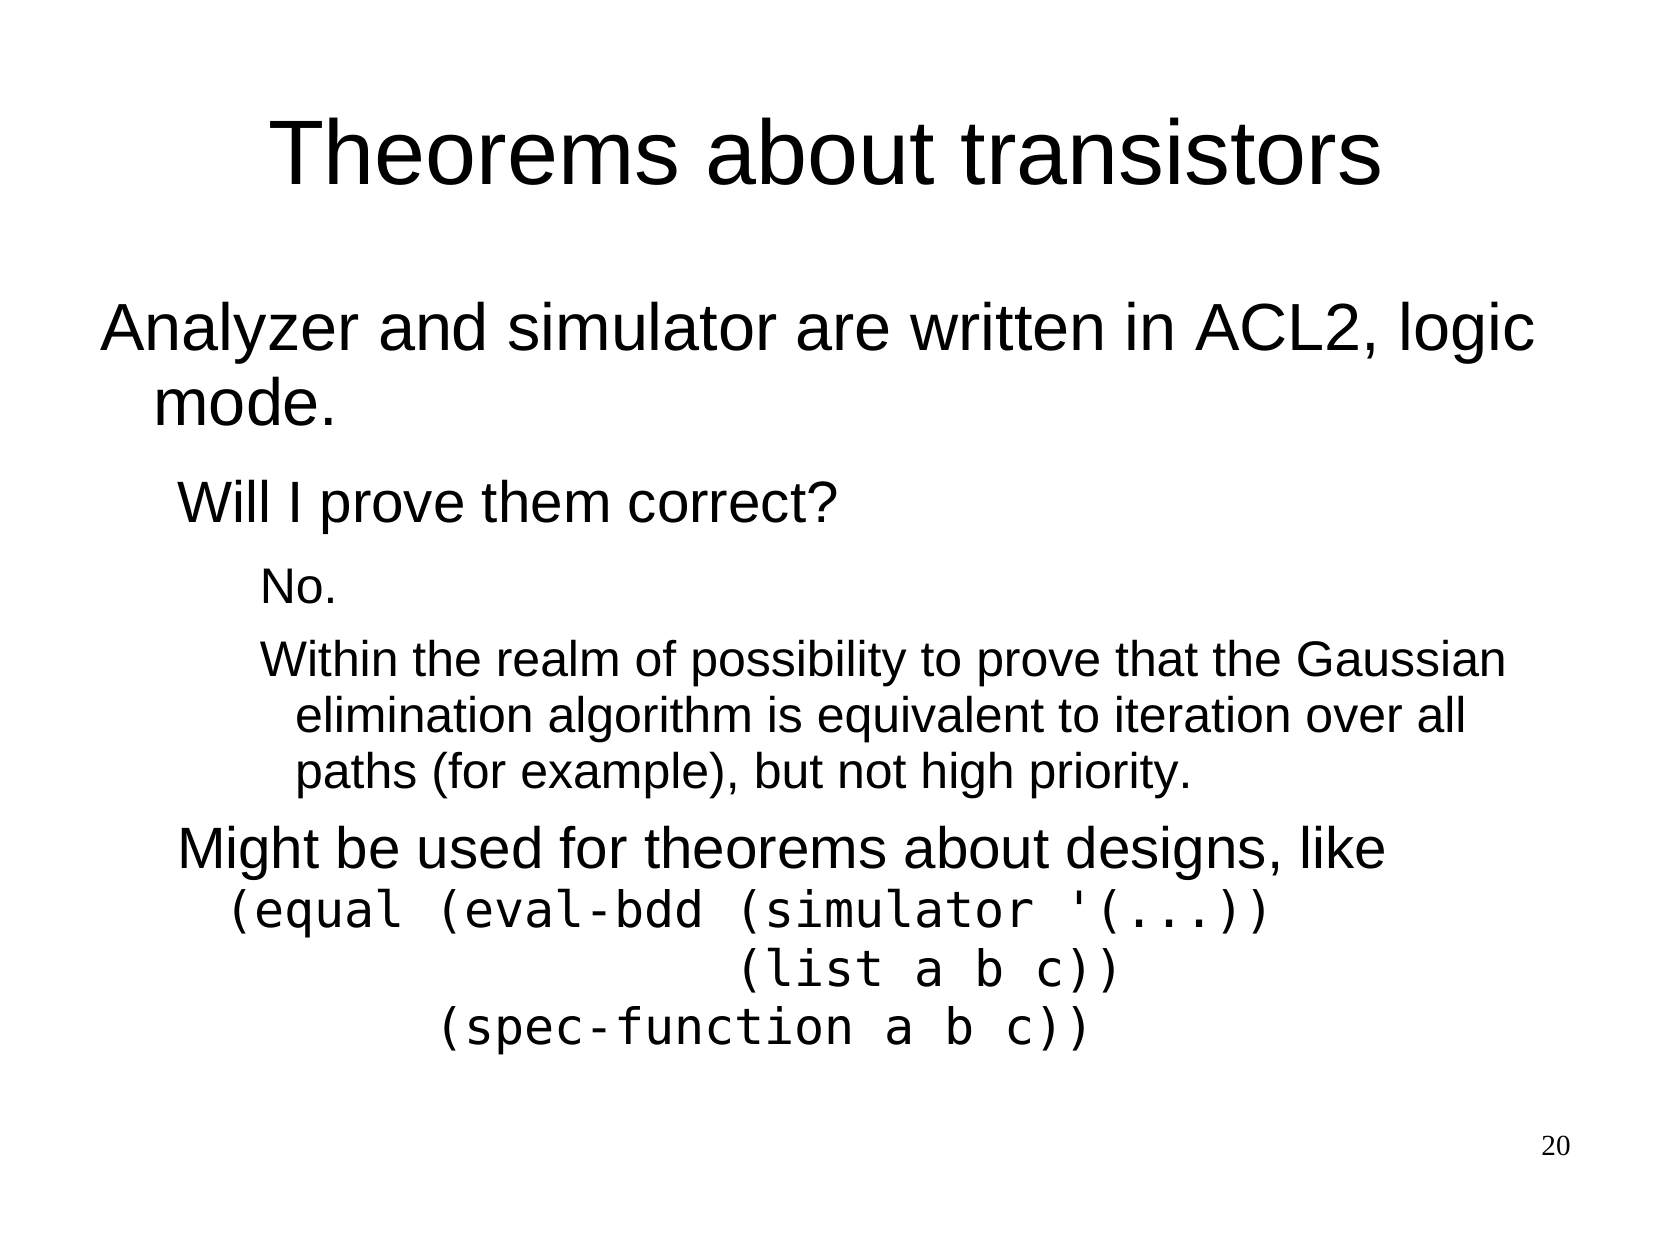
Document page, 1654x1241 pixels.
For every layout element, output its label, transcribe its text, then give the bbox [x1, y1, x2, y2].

title Theorems about transistors [82, 56, 1571, 250]
list Analyzer and simulator are written in ACL2, logic mode. Will I prove them correct? No. Within the realm of possibility to prove that the Gaussian elimination algorithm is equivalent to iteration over all paths (for example), but not high priority. Might be used for theorems about designs, like (equal (eval-bdd (simulator '(...)) (list a b c)) (spec-function a b c)) [82, 290, 1571, 1122]
